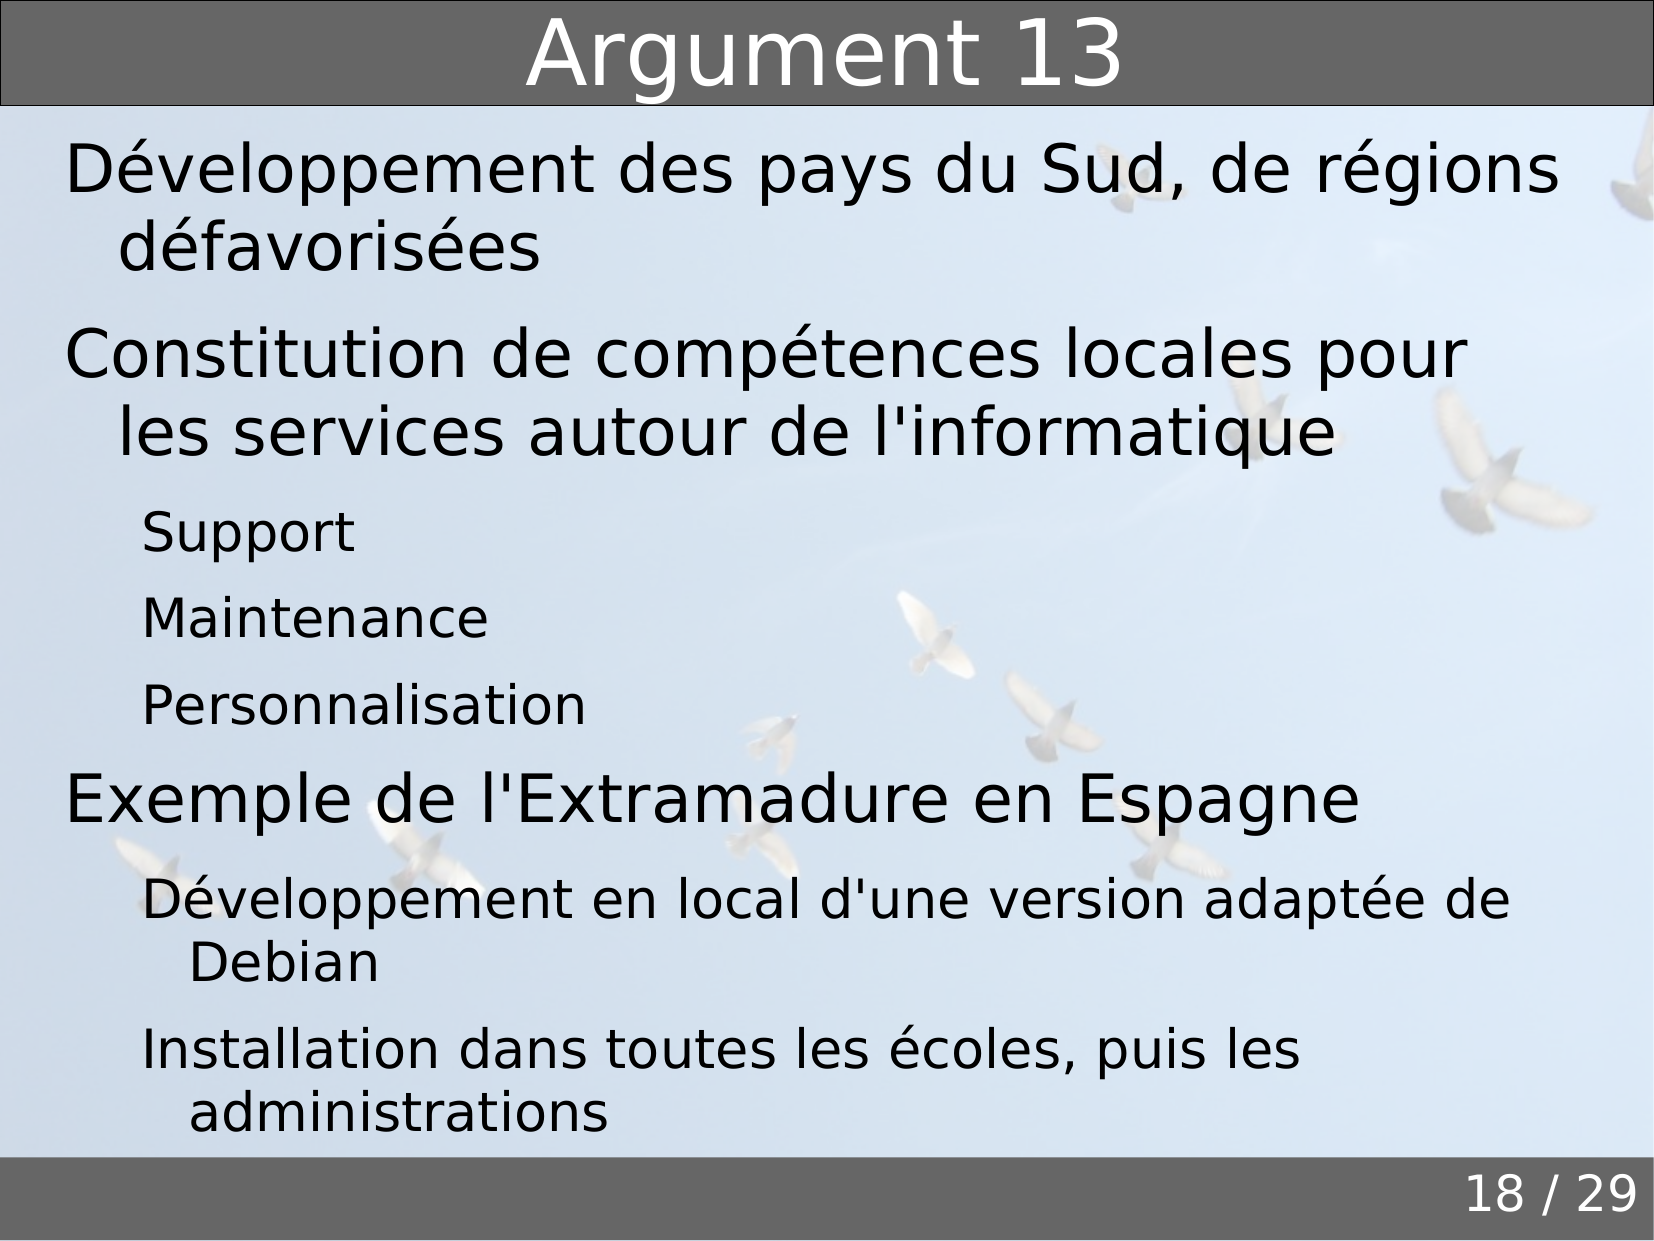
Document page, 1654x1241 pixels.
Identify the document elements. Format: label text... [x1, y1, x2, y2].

title Argument 13 [0, 0, 1654, 108]
list Développement des pays du Sud, de régions défavorisées Constitution de compétences locales pour les services autour de l'informatique Support Maintenance Personnalisation Exemple de l'Extramadure en Espagne Développement en local d'une version adaptée de Debian Installation dans toutes les écoles, puis les administrations [46, 130, 1585, 1144]
